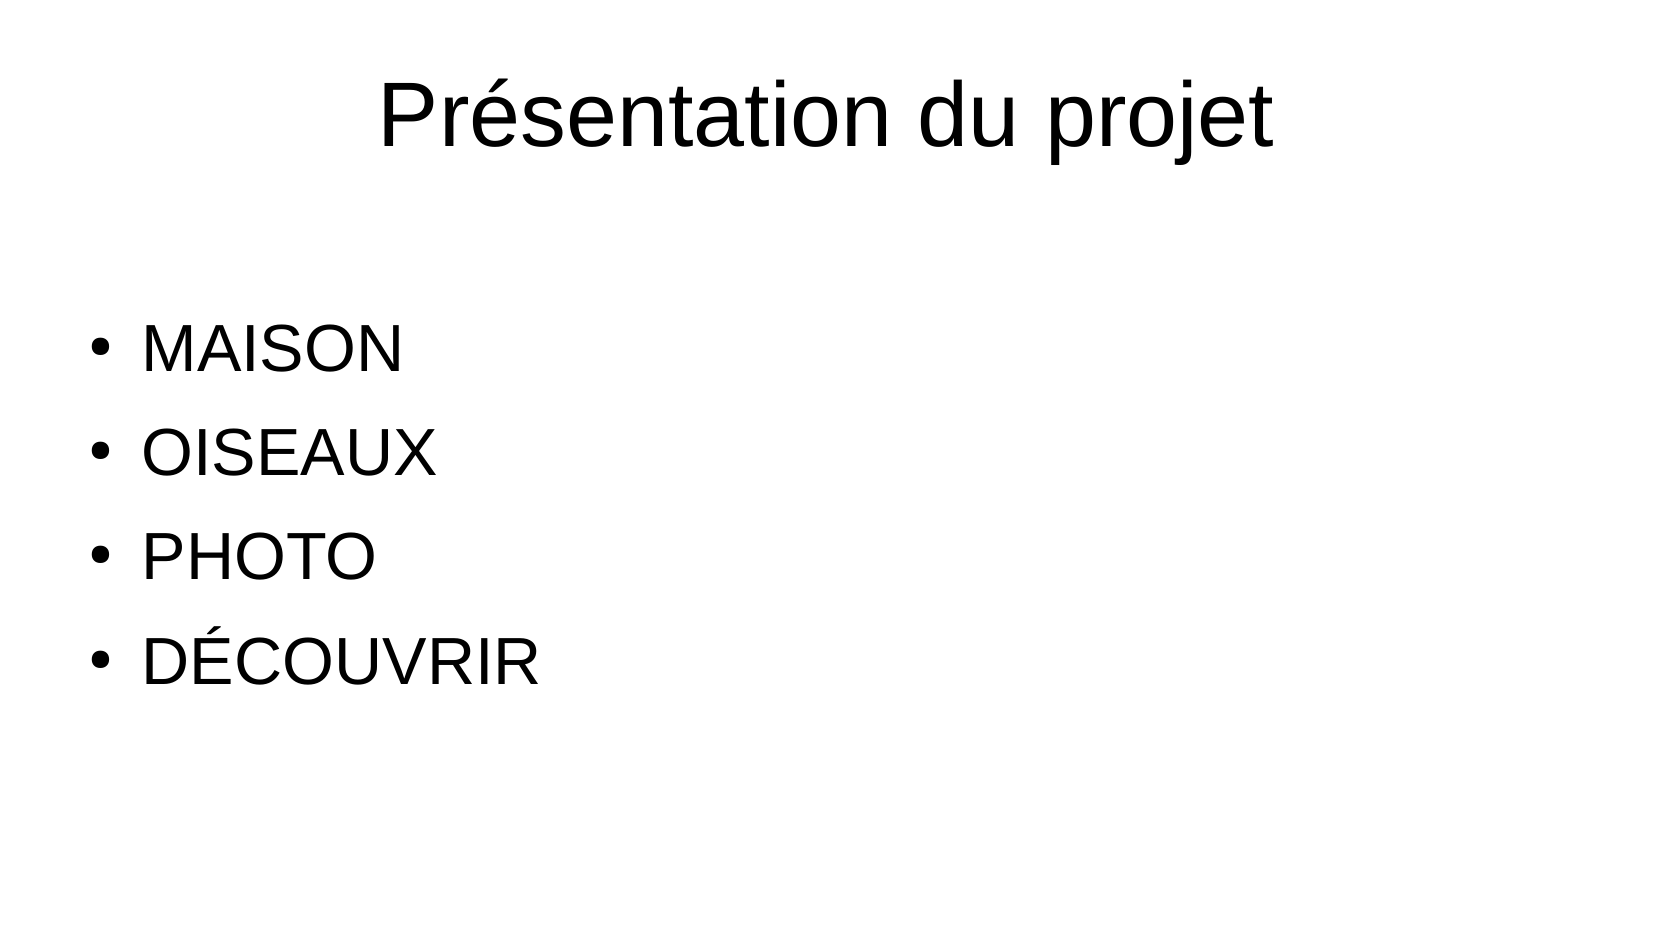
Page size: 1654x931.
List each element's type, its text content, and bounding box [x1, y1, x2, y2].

list MAISON OISEAUX PHOTO DÉCOUVRIR [70, 310, 1559, 851]
title Présentation du projet [82, 37, 1571, 193]
